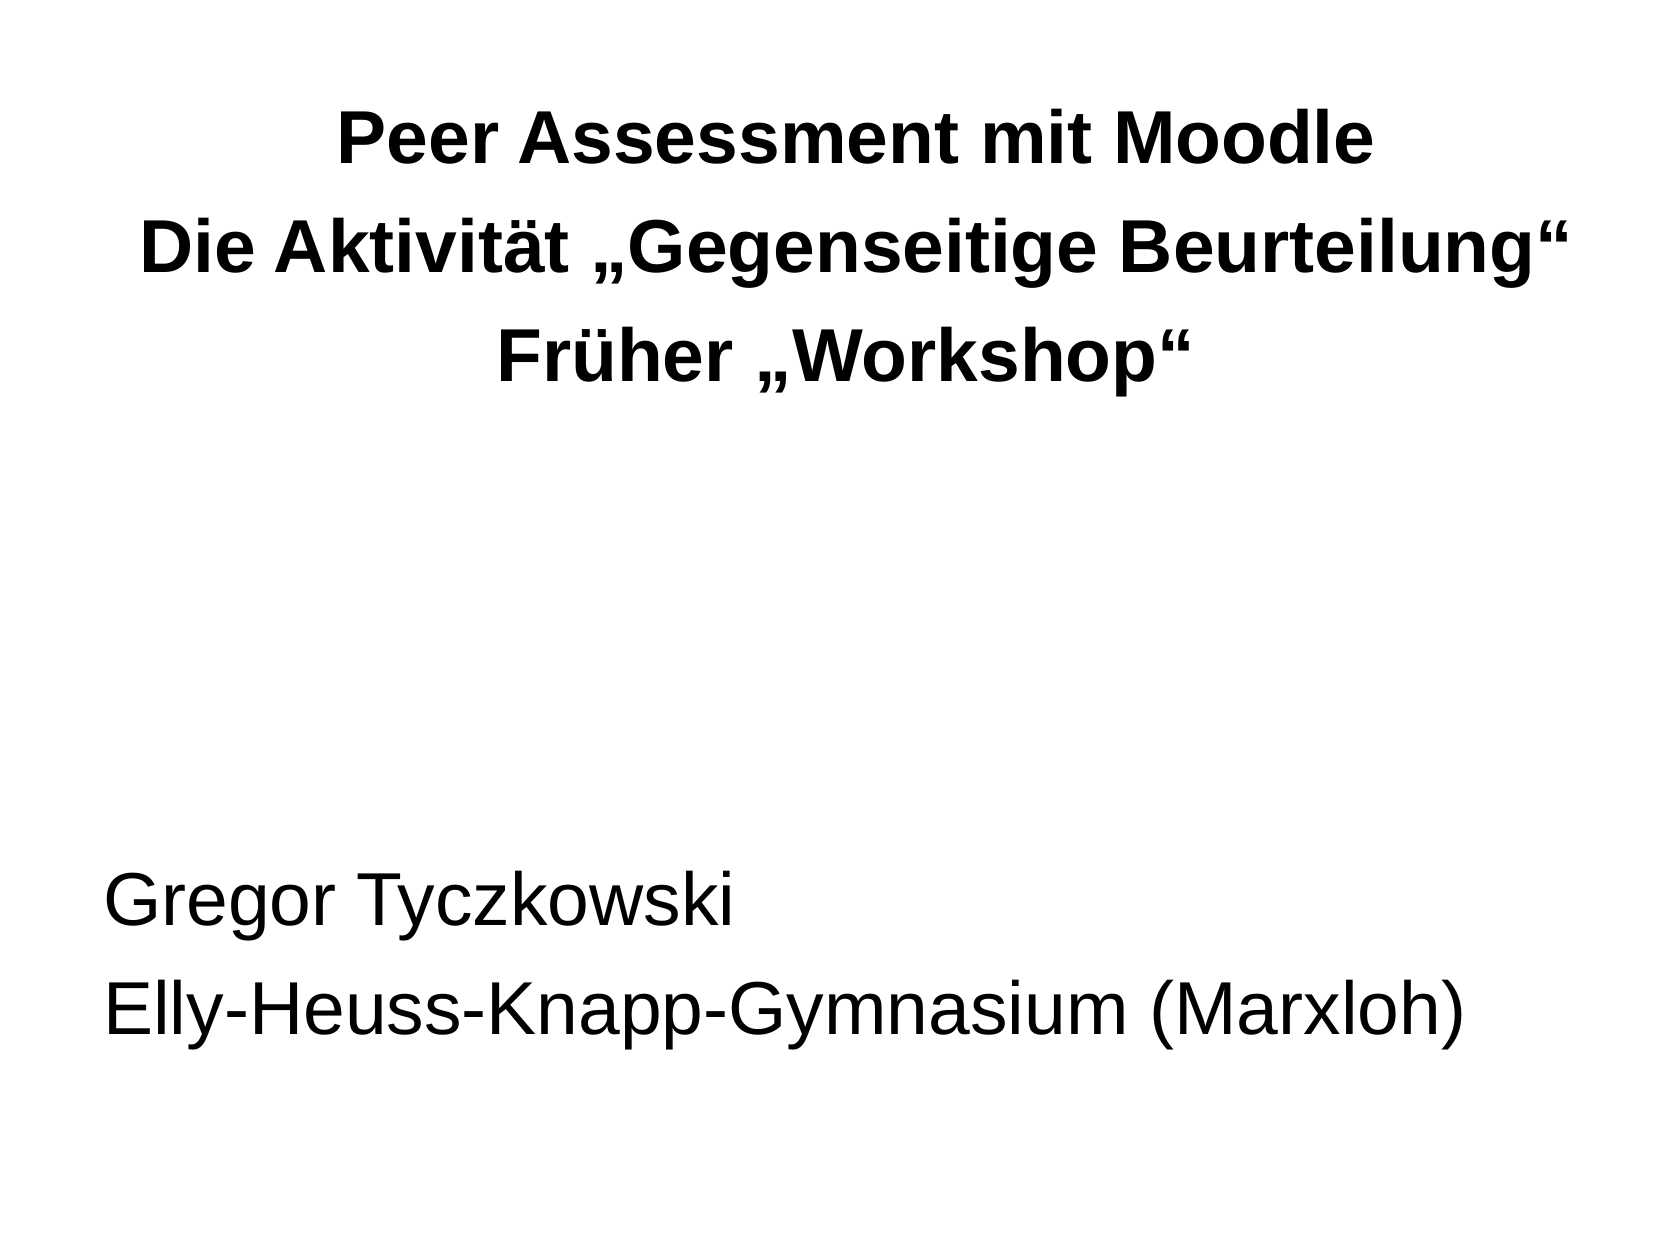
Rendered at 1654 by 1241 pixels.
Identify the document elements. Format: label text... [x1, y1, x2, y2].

text_box Peer Assessment mit Moodle Die Aktivität „Gegenseitige Beurteilung“ Früher „Workshop“ Gregor Tyczkowski Elly-Heuss-Knapp-Gymnasium (Marxloh) [88, 88, 1625, 1058]
